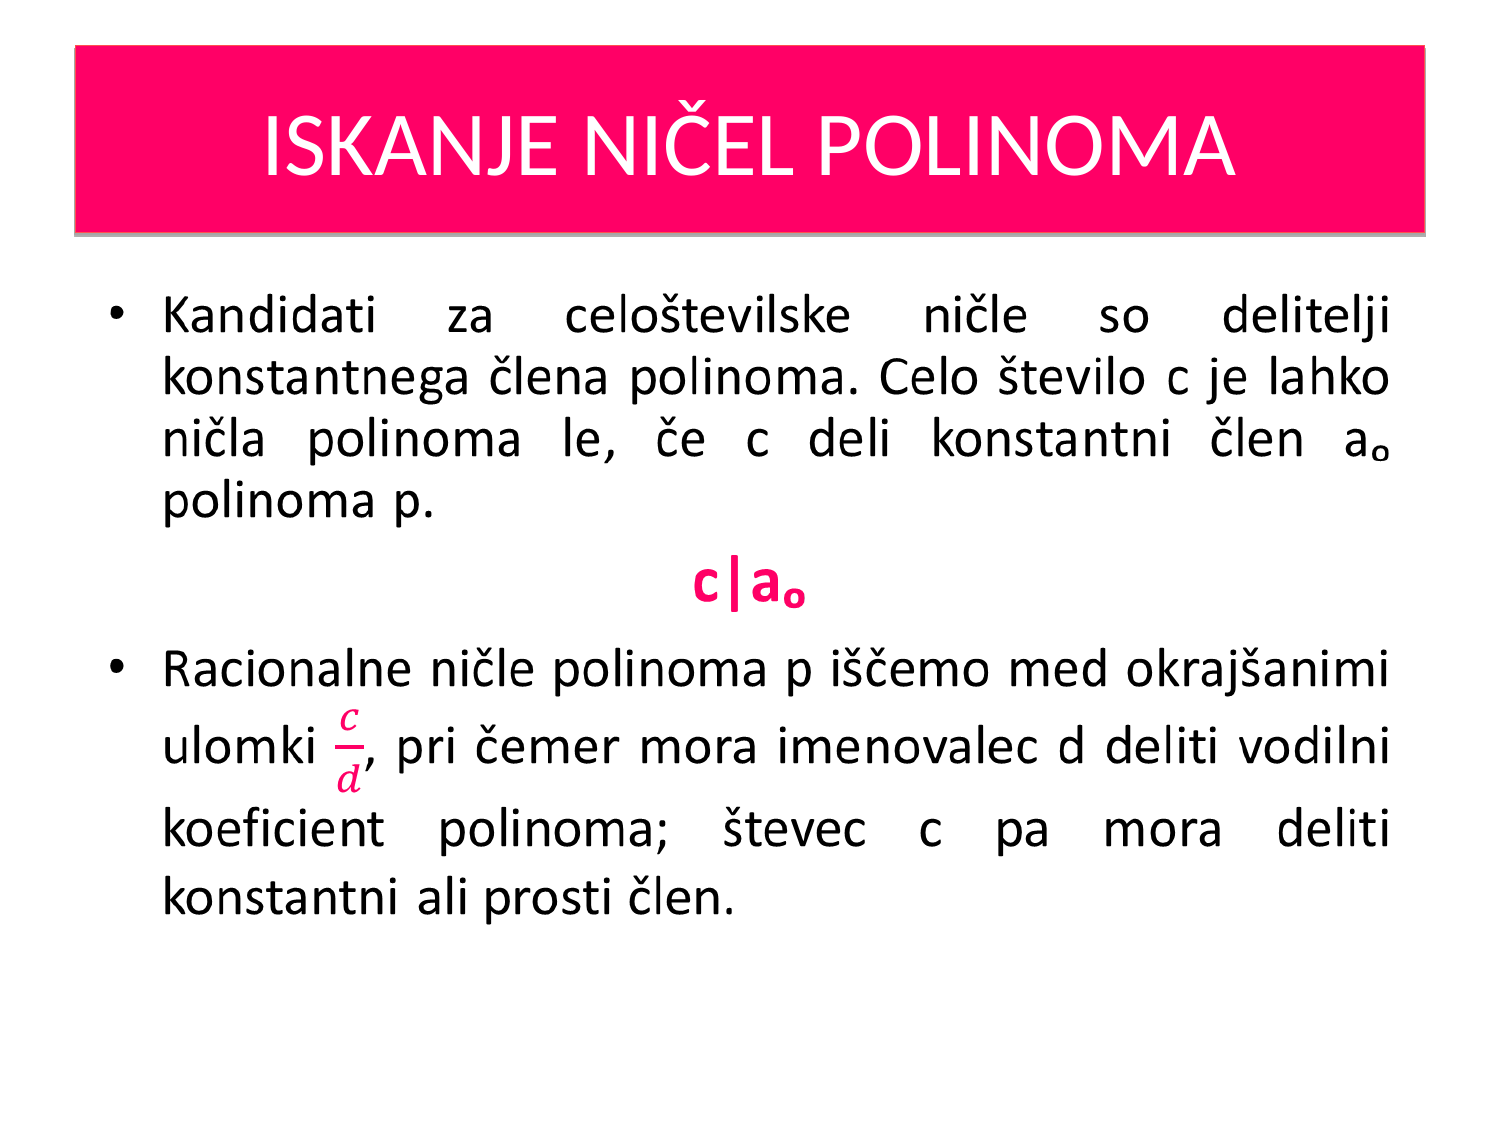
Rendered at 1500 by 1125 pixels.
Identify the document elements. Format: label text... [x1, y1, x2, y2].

list [75, 262, 1425, 1005]
title ISKANJE NIČEL POLINOMA [75, 45, 1425, 233]
